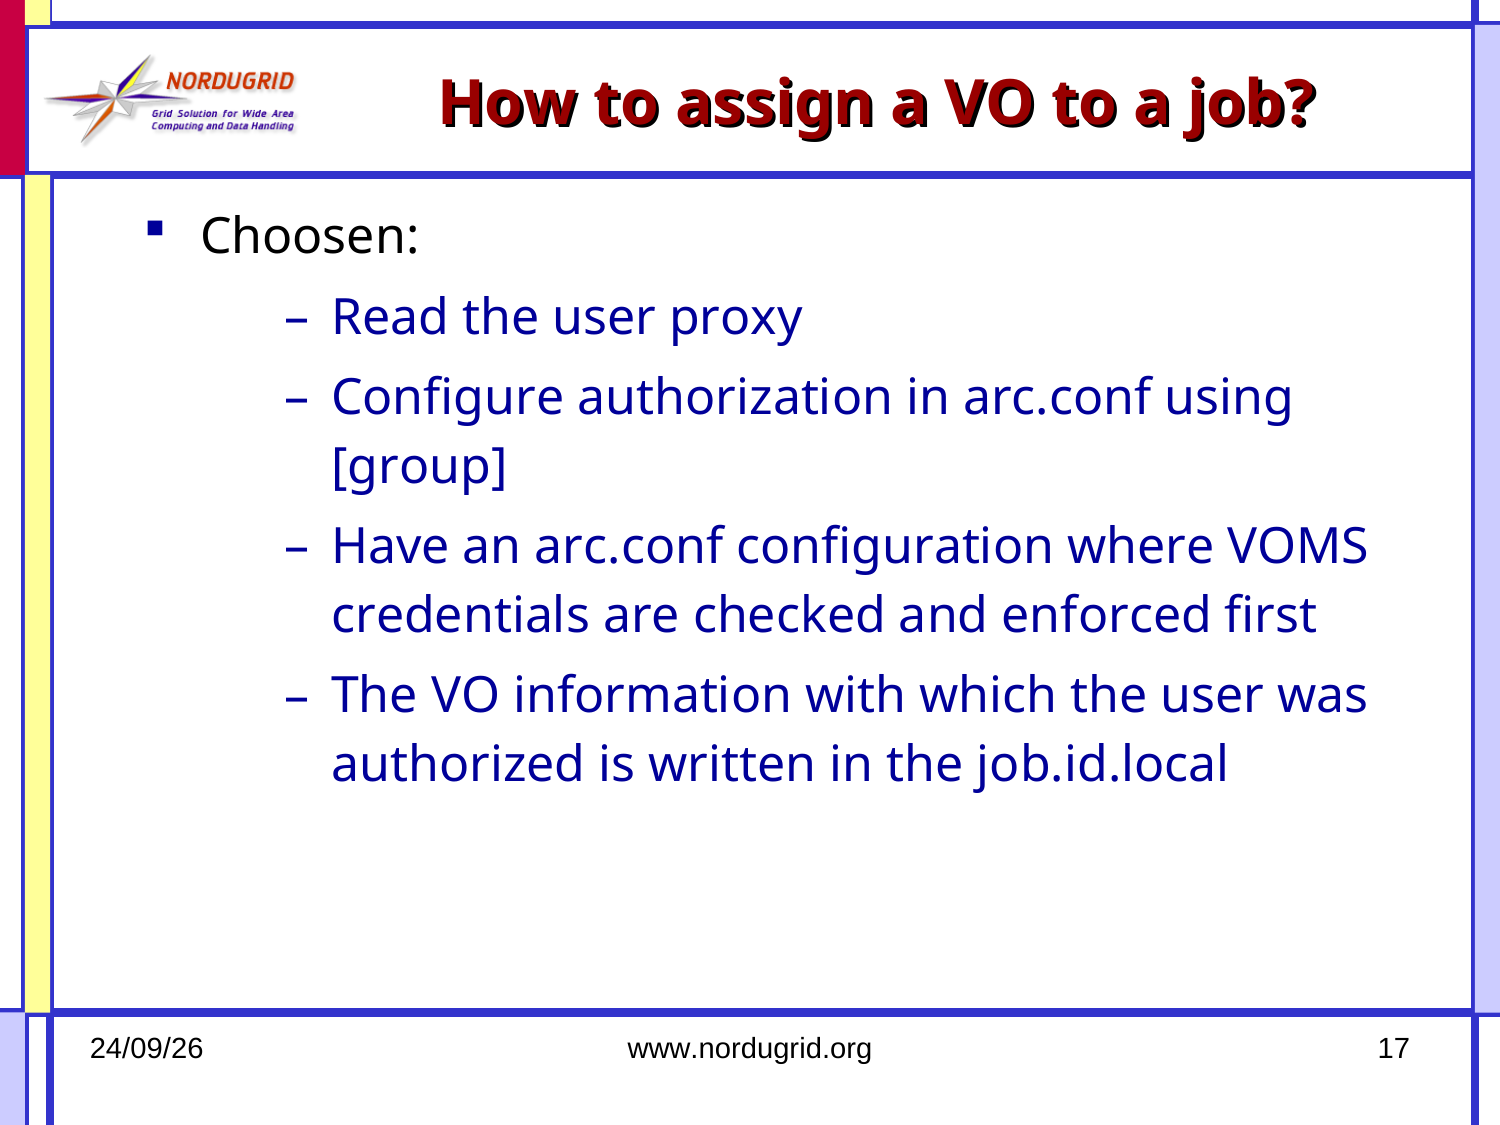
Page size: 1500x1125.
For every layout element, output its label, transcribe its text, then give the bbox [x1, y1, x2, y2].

list Choosen: Read the user proxy Configure authorization in arc.conf using [group] Have an arc.conf configuration where VOMS credentials are checked and enforced first The VO information with which the user was authorized is written in the job.id.local [87, 200, 1426, 853]
title How to assign a VO to a job? [324, 17, 1428, 183]
picture [40, 49, 301, 148]
